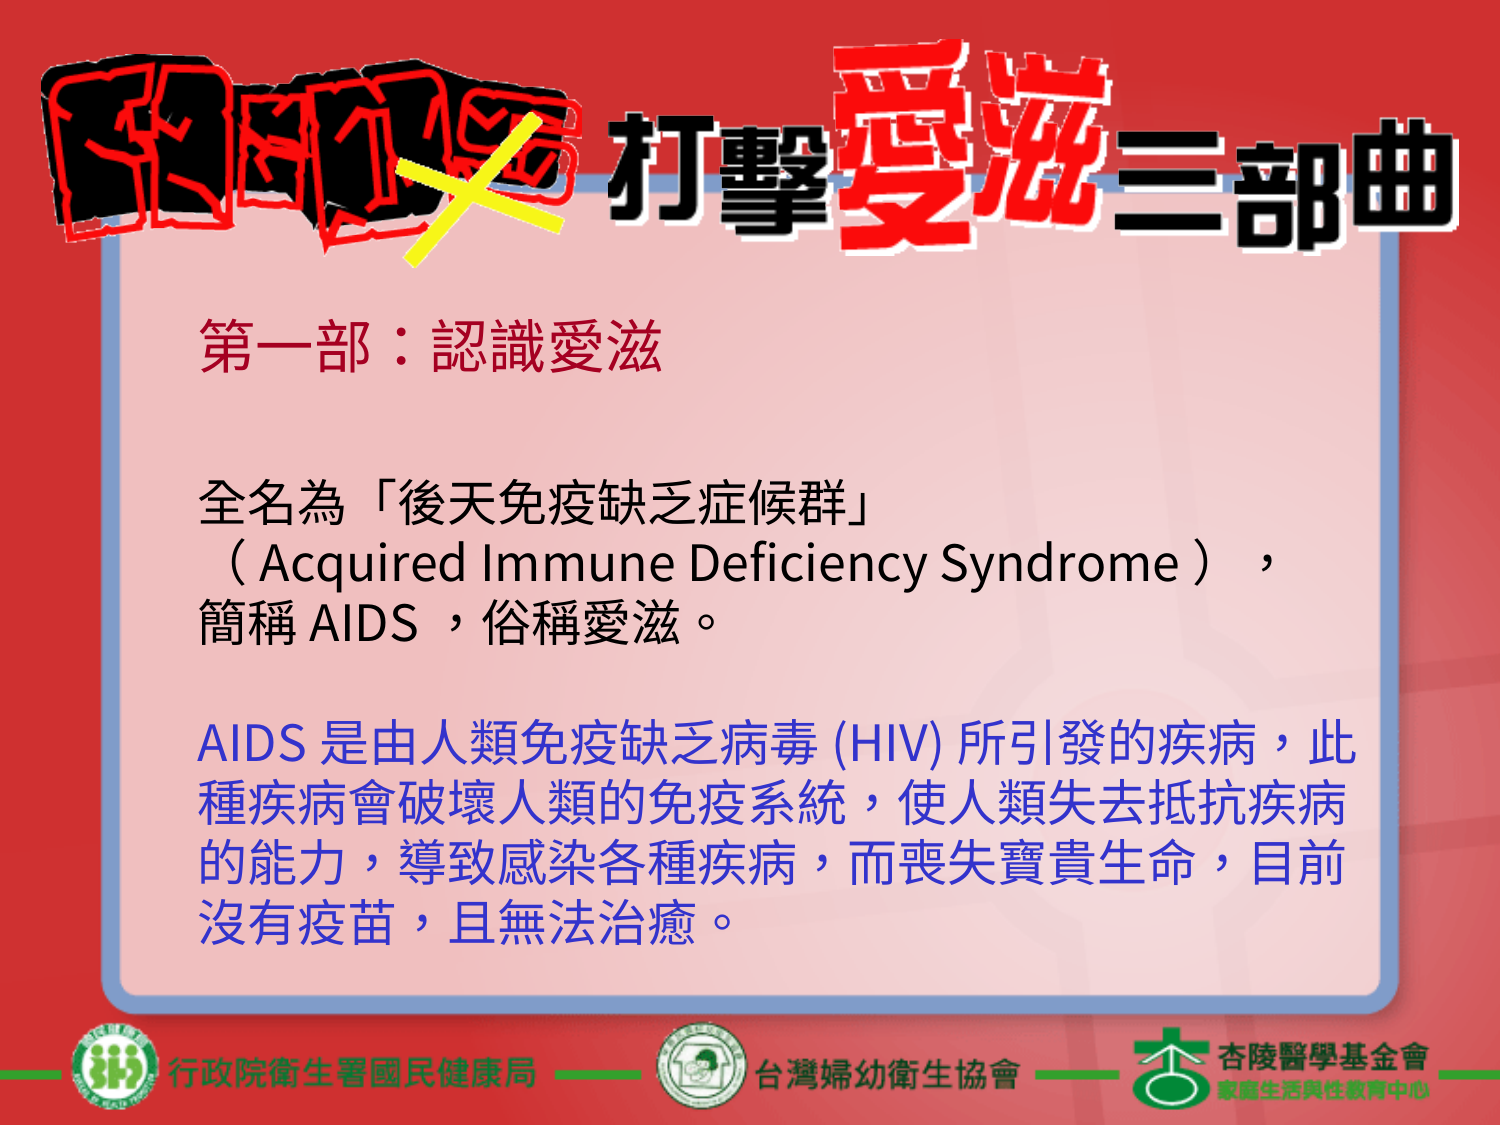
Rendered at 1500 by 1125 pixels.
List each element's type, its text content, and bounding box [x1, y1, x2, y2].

text_box 第一部：認識愛滋 全名為「後天免疫缺乏症候群」 （Acquired Immune Deficiency Syndrome）， 簡稱AIDS，俗稱愛滋。 AIDS是由人類免疫缺乏病毒(HIV)所引發的疾病，此種疾病會破壞人類的免疫系統，使人類失去抵抗疾病的能力，導致感染各種疾病，而喪失寶貴生命，目前沒有疫苗，且無法治癒。 [183, 302, 1377, 960]
picture [0, 0, 1500, 1125]
